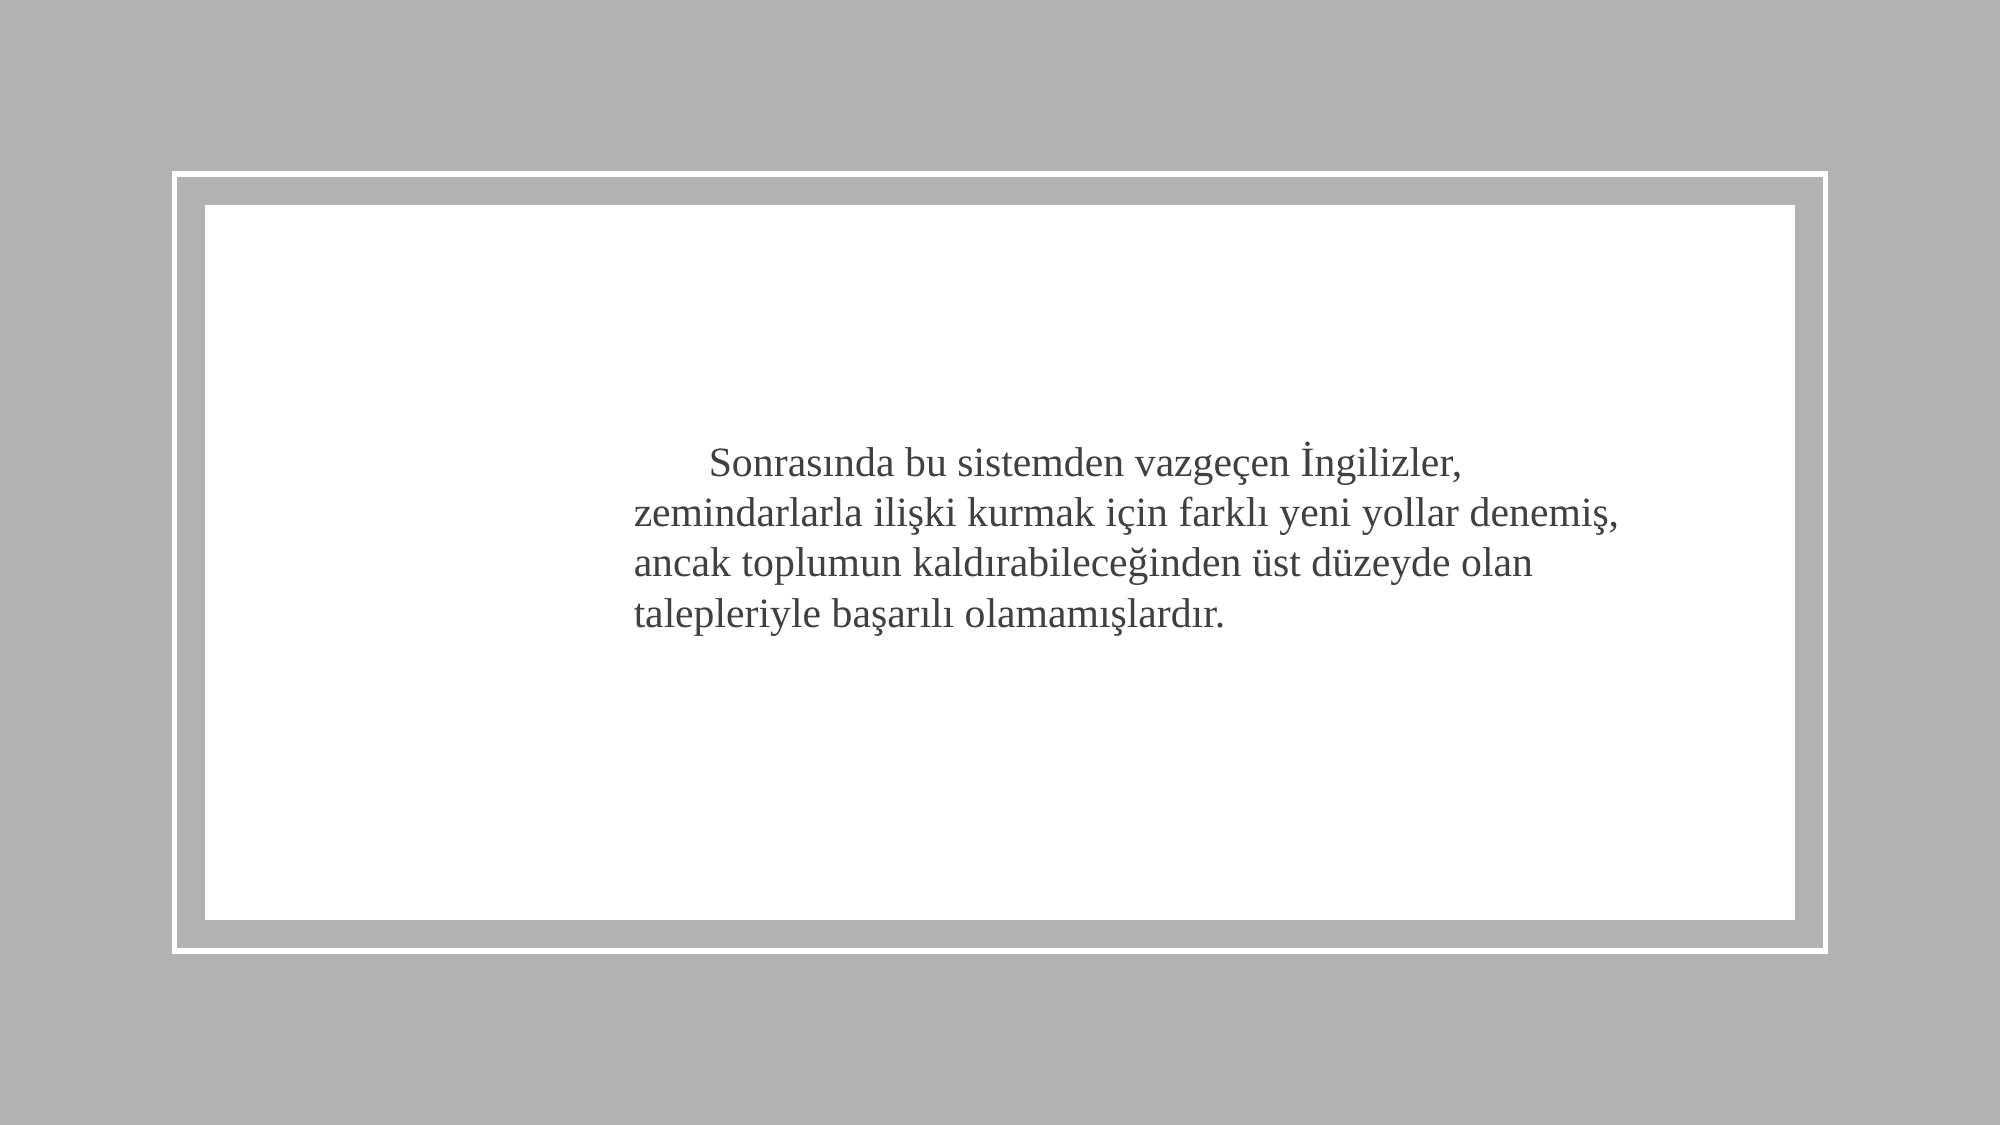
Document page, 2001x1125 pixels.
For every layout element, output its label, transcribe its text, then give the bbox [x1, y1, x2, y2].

text_box [0, 0, 2000, 1125]
list Sonrasında bu sistemden vazgeçen İngilizler, zemindarlarla ilişki kurmak için farklı yeni yollar denemiş, ancak toplumun kaldırabileceğinden üst düzeyde olan talepleriyle başarılı olamamışlardır. [581, 427, 1673, 863]
